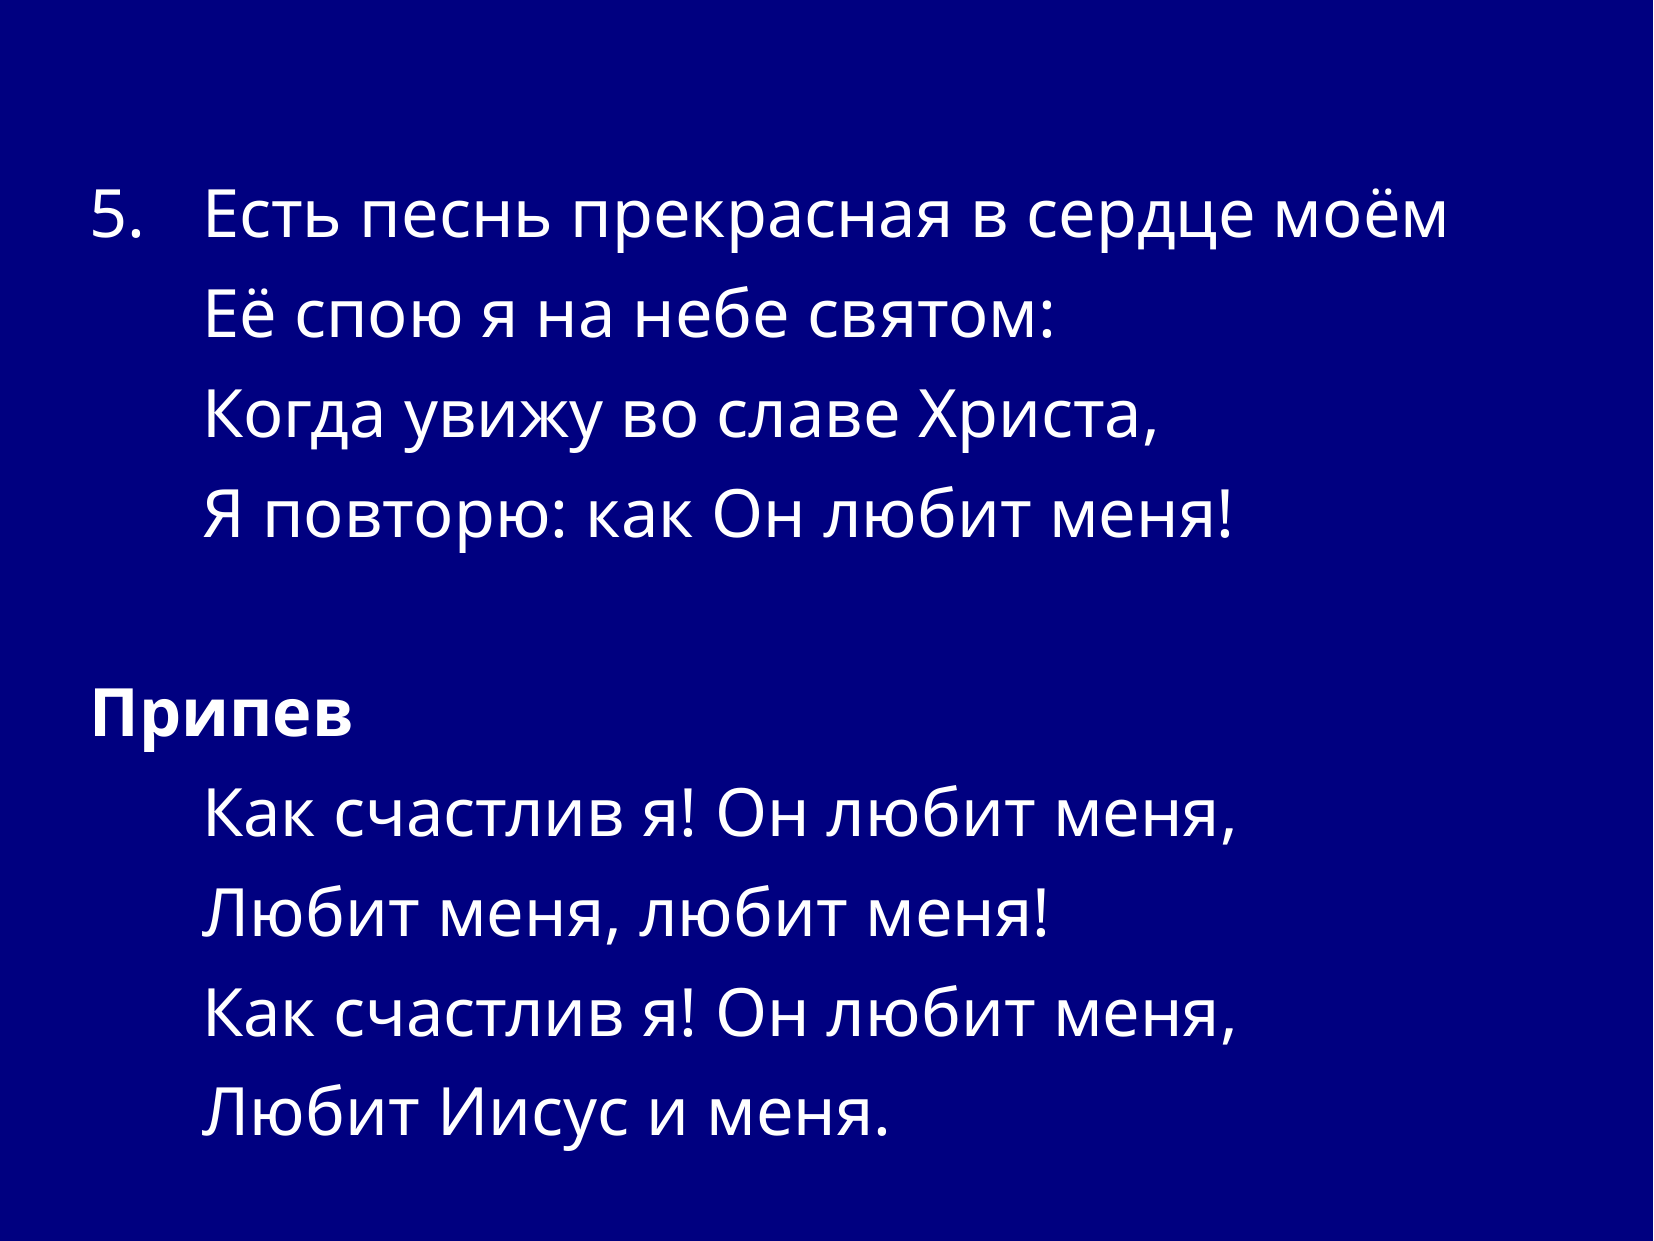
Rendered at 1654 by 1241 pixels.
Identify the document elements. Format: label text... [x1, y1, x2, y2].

text_box 5. Есть песнь прекрасная в сердце моём Её спою я на небе святом: Когда увижу во славе Христа, Я повторю: как Он любит меня! Припев Как счастлив я! Он любит меня, Любит меня, любит меня! Как счастлив я! Он любит меня, Любит Иисус и меня. [75, 150, 1576, 1163]
